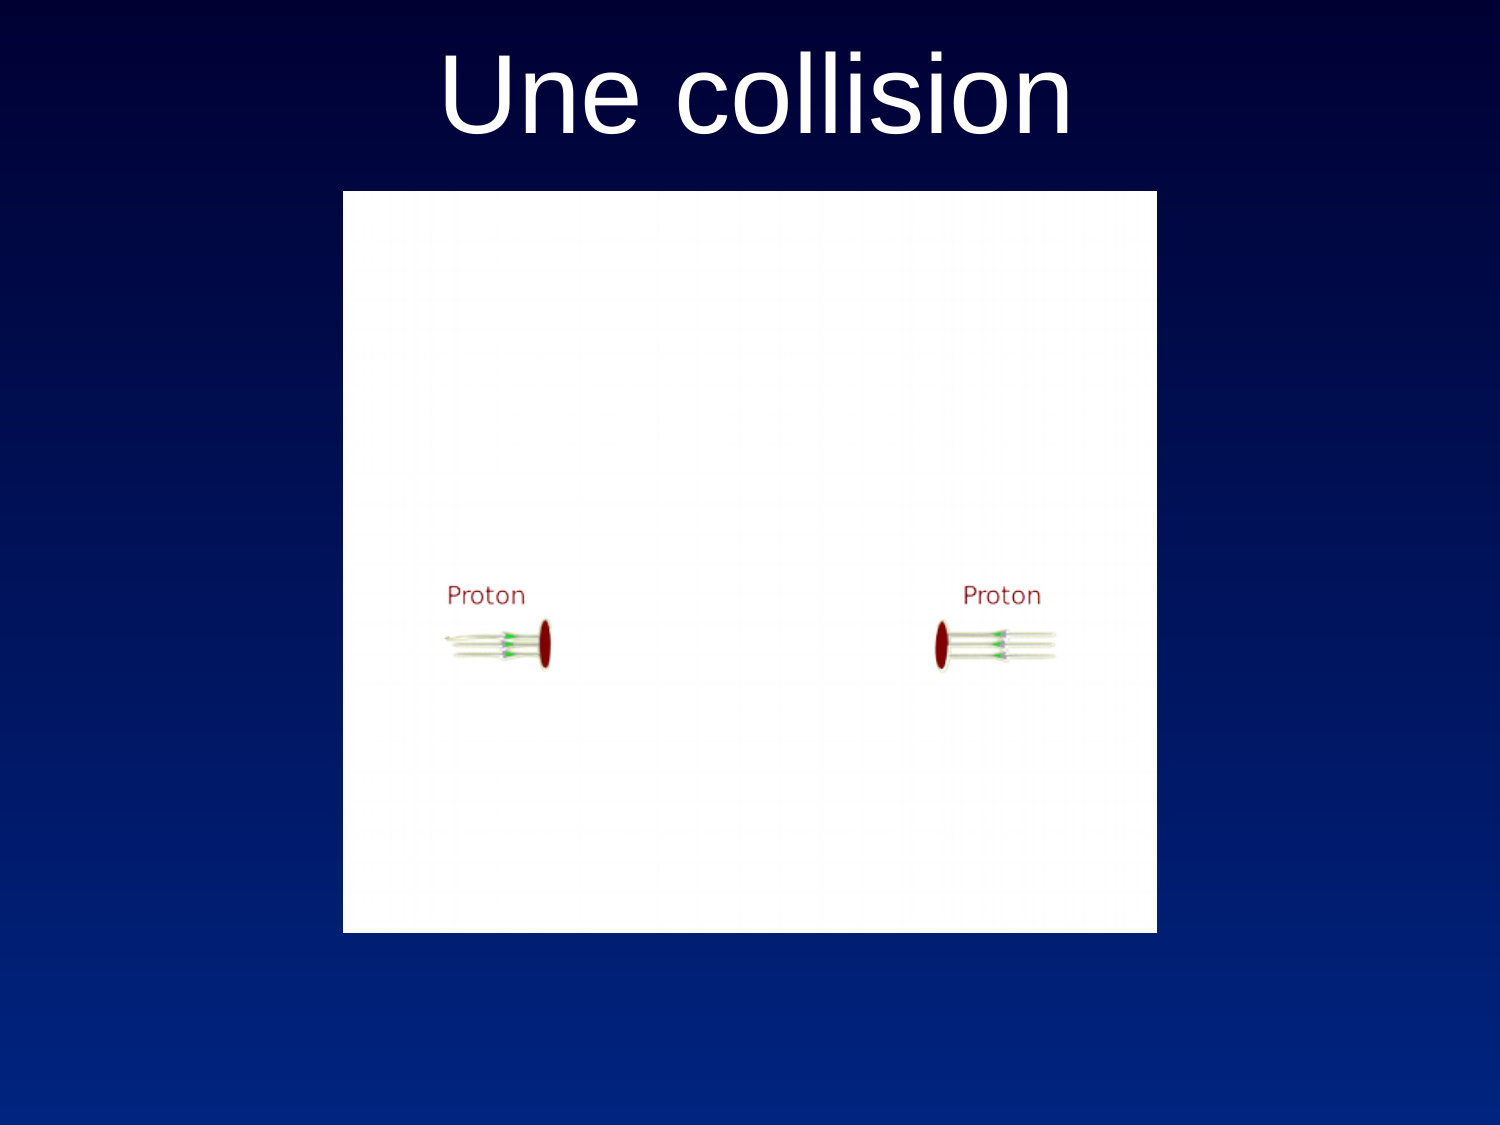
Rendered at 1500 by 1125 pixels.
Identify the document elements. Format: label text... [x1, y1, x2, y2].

title Une collision [11, 0, 1500, 189]
picture [343, 190, 1157, 934]
